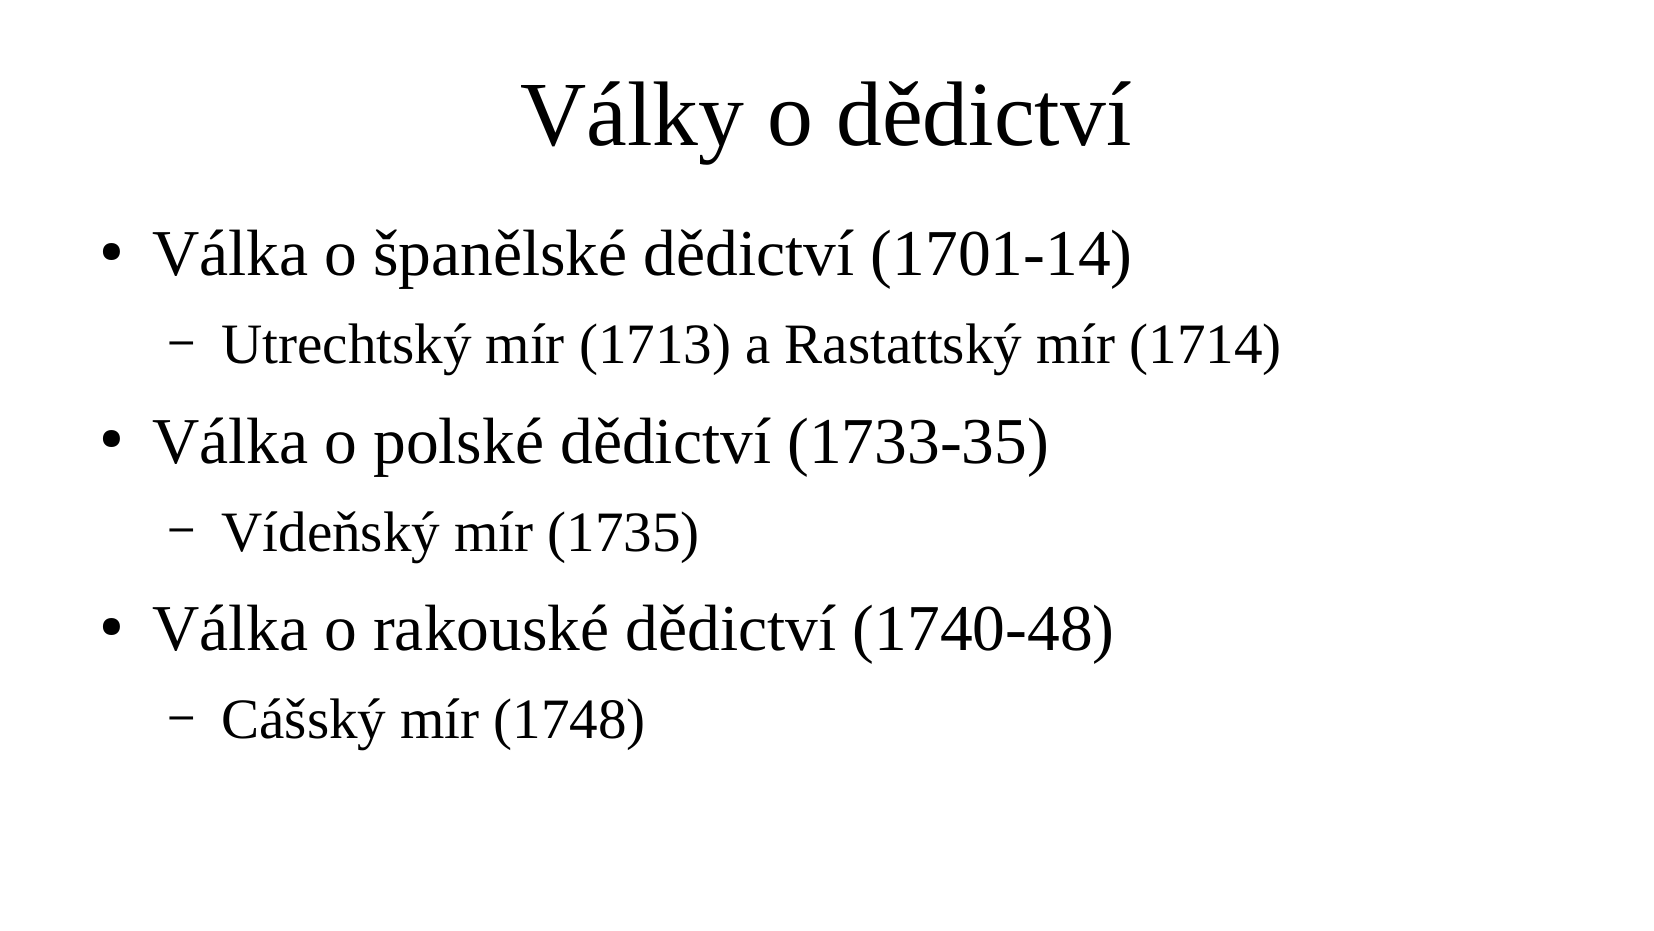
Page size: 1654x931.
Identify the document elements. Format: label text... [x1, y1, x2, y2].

title Války o dědictví [82, 37, 1571, 193]
list Válka o španělské dědictví (1701-14) Utrechtský mír (1713) a Rastattský mír (1714) Válka o polské dědictví (1733-35) Vídeňský mír (1735) Válka o rakouské dědictví (1740-48) Cášský mír (1748) [82, 217, 1571, 758]
